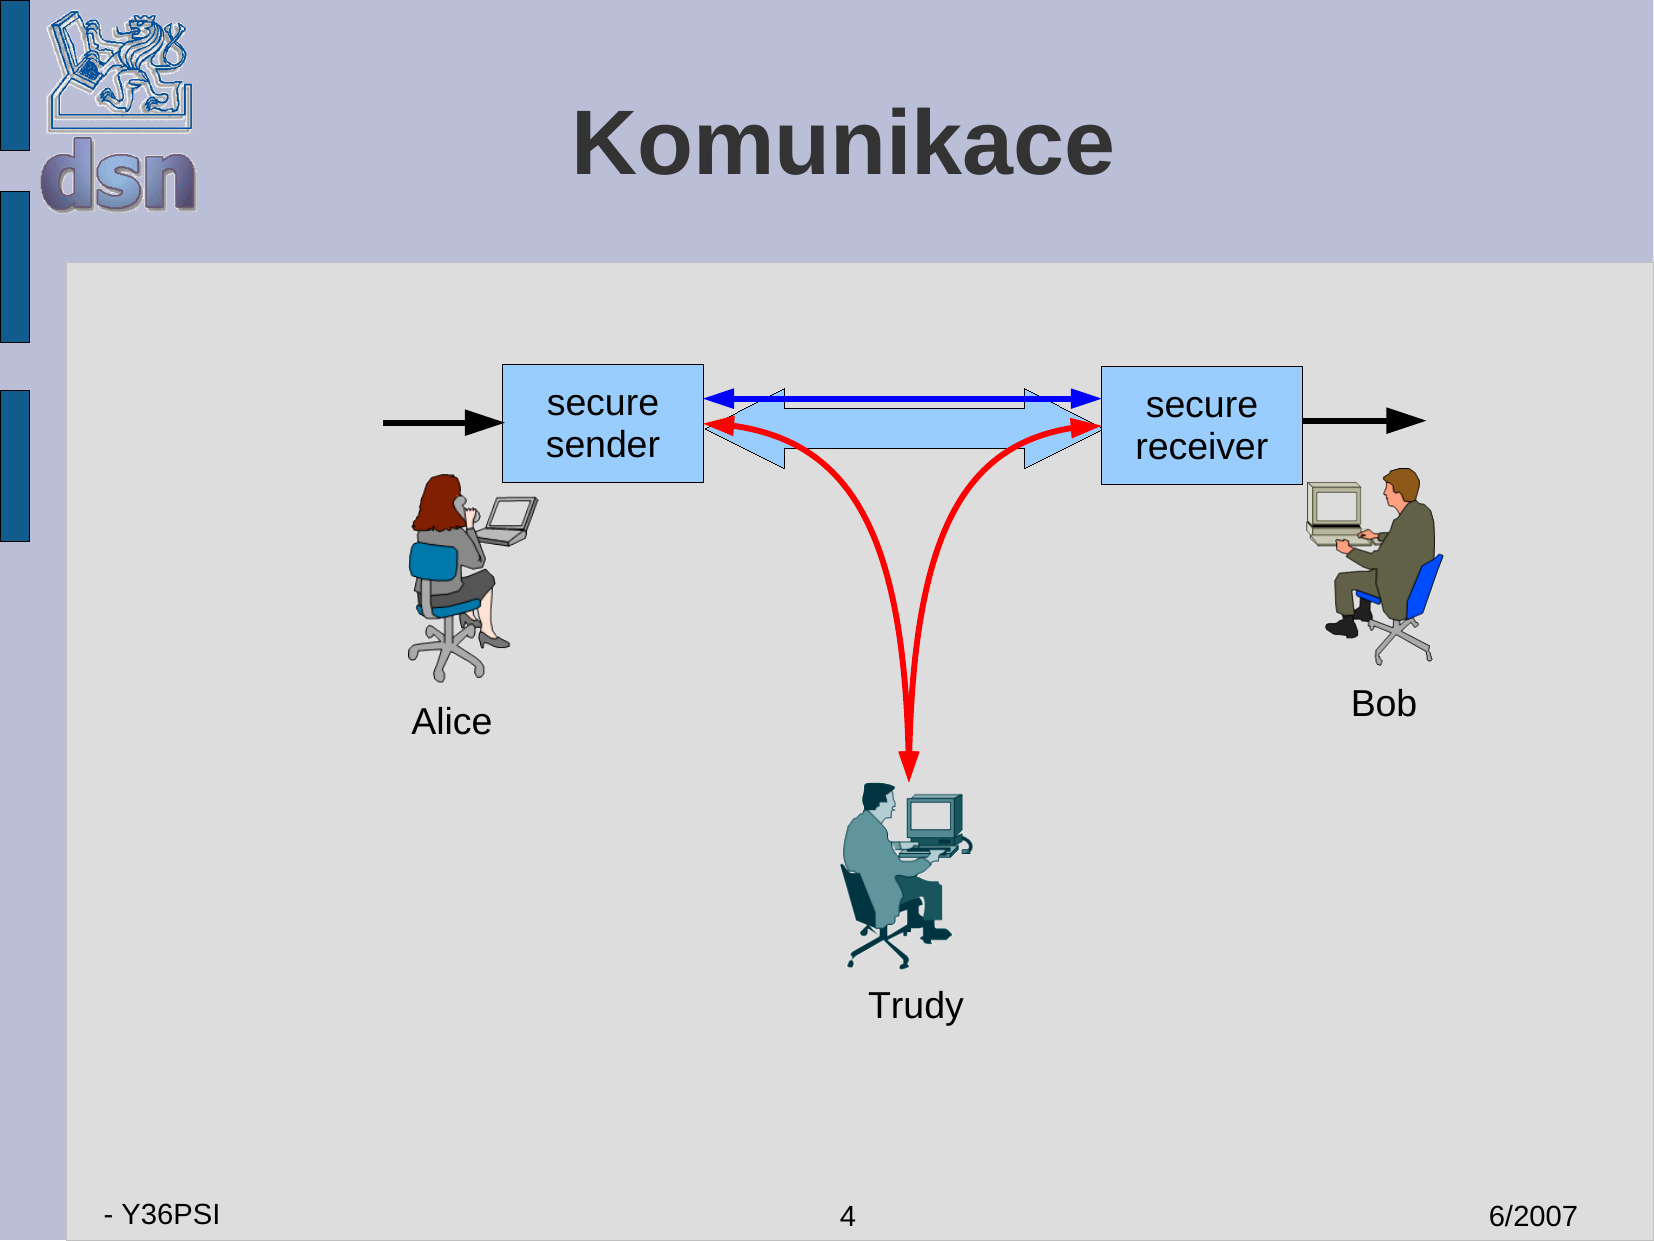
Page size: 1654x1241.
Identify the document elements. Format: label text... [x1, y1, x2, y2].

text_box secure sender [502, 364, 704, 483]
picture [1305, 467, 1445, 667]
title Komunikace [210, 39, 1478, 247]
picture [408, 474, 539, 684]
text_box Trudy [853, 977, 979, 1035]
text_box [730, 402, 1093, 449]
text_box [769, 388, 785, 396]
text_box Alice [396, 693, 508, 750]
text_box Bob [1336, 675, 1433, 732]
text_box [705, 427, 795, 469]
text_box [1024, 388, 1040, 396]
picture [840, 782, 978, 972]
text_box secure receiver [1101, 366, 1303, 485]
text_box [1020, 427, 1101, 469]
picture [10, 10, 223, 230]
